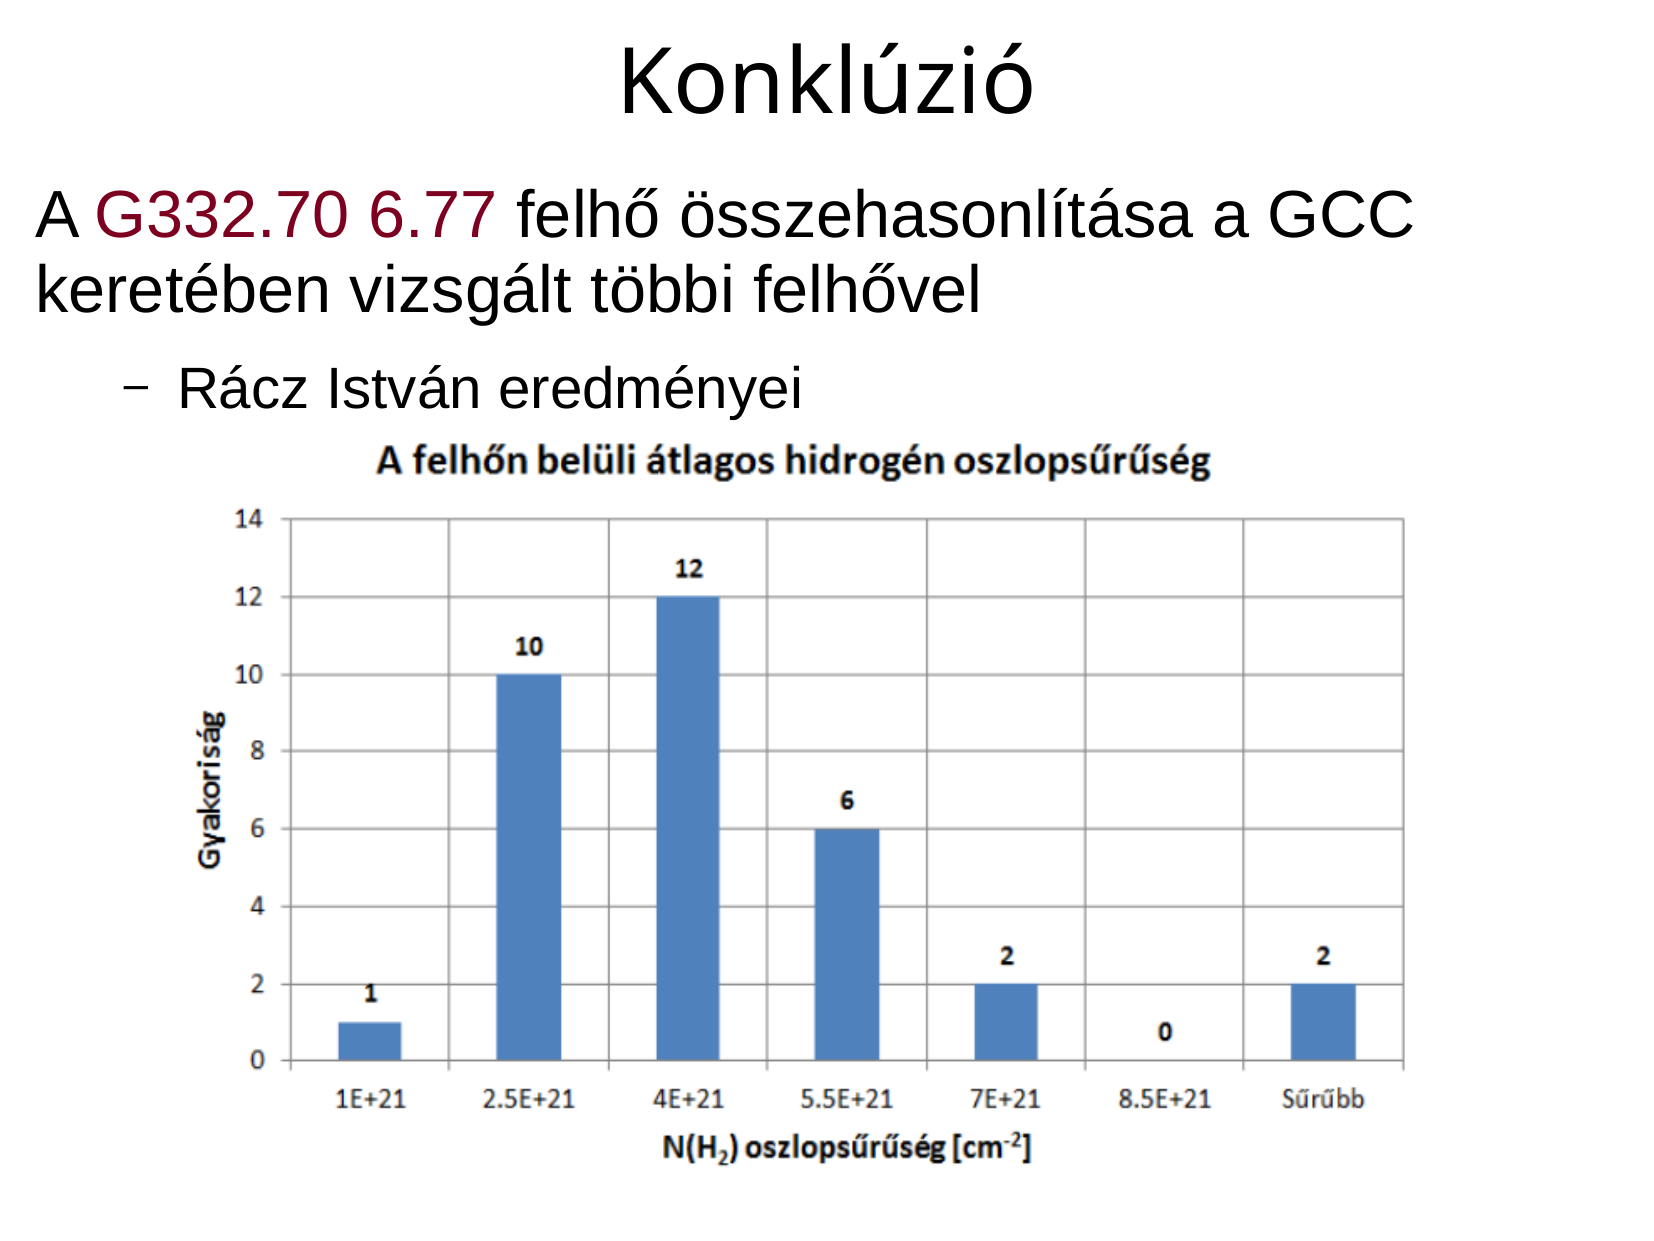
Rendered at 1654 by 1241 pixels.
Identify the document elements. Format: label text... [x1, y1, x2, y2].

list A G332.70 6.77 felhő összehasonlítása a GCC keretében vizsgált többi felhővel Rácz István eredményei [35, 177, 1642, 426]
title Konklúzió [82, 25, 1571, 130]
picture [165, 425, 1425, 1186]
